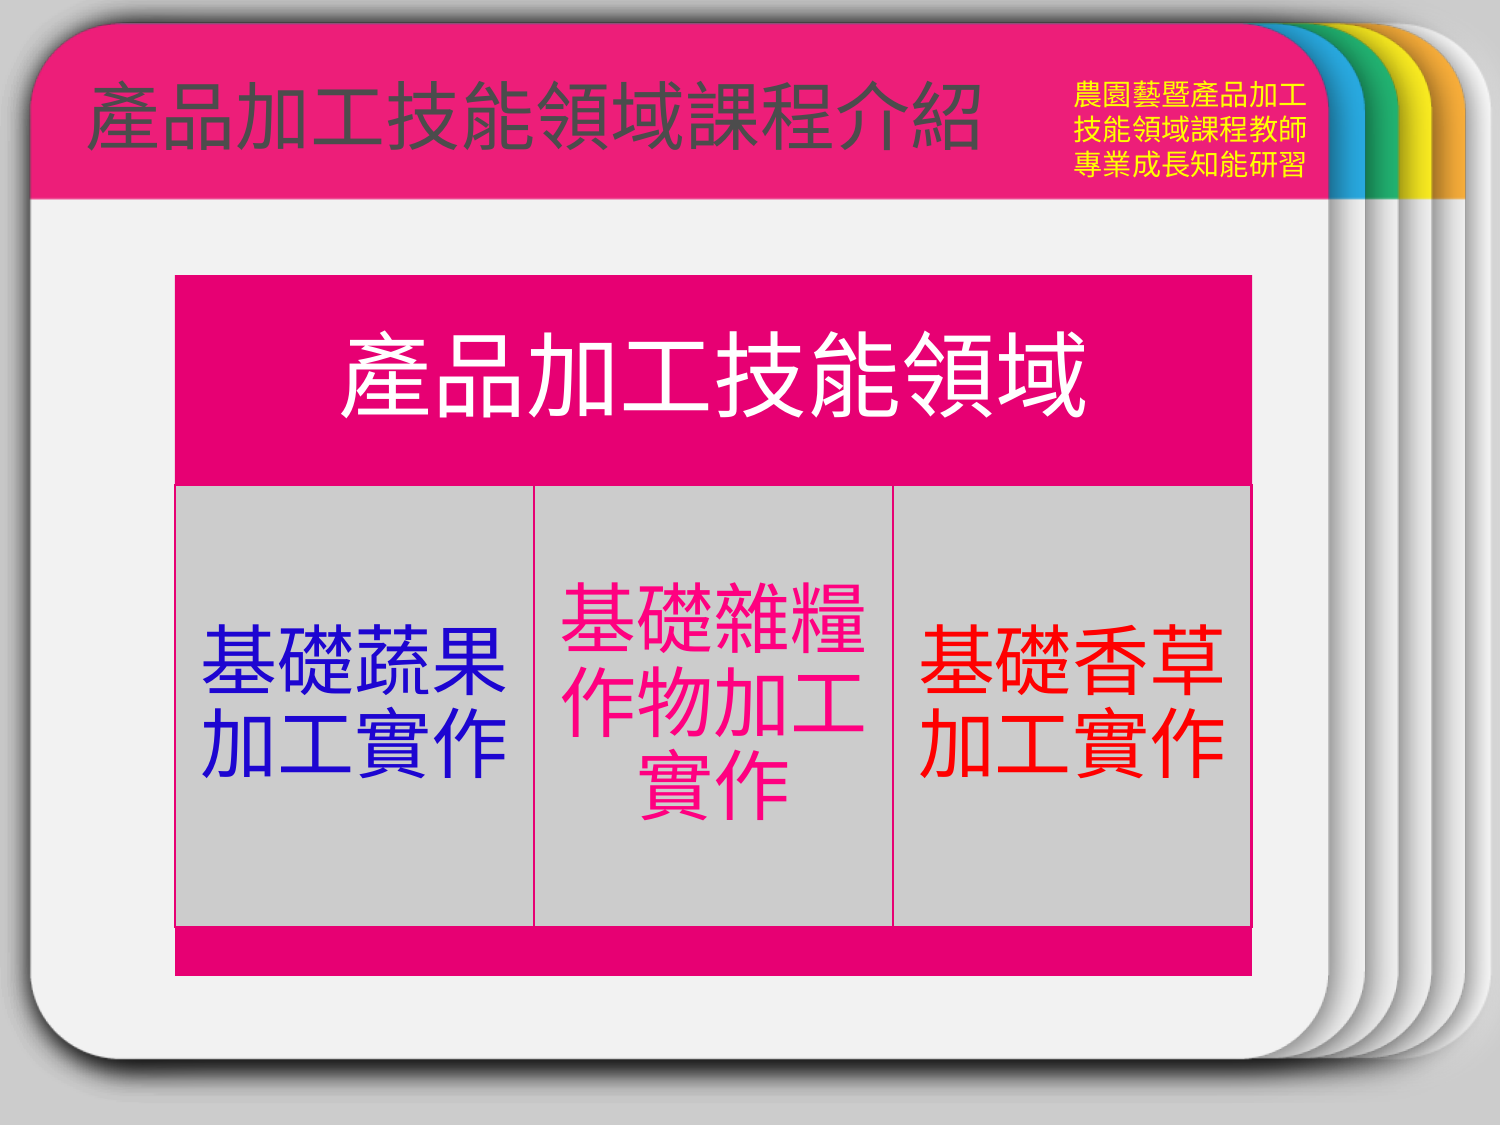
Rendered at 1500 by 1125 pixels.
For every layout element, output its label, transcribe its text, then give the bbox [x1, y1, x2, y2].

text_box 農園藝暨產品加工技能領域課程教師專業成長知能研習 [1058, 68, 1344, 190]
text_box 產品加工技能領域課程介紹 [70, 62, 1010, 169]
text_box [175, 927, 1252, 976]
picture [0, 0, 1500, 1125]
text_box 產品加工技能領域 [174, 275, 1253, 486]
text_box 基礎雜糧作物加工實作 [534, 485, 892, 927]
text_box 基礎香草加工實作 [892, 485, 1252, 927]
text_box 基礎蔬果加工實作 [175, 485, 534, 927]
